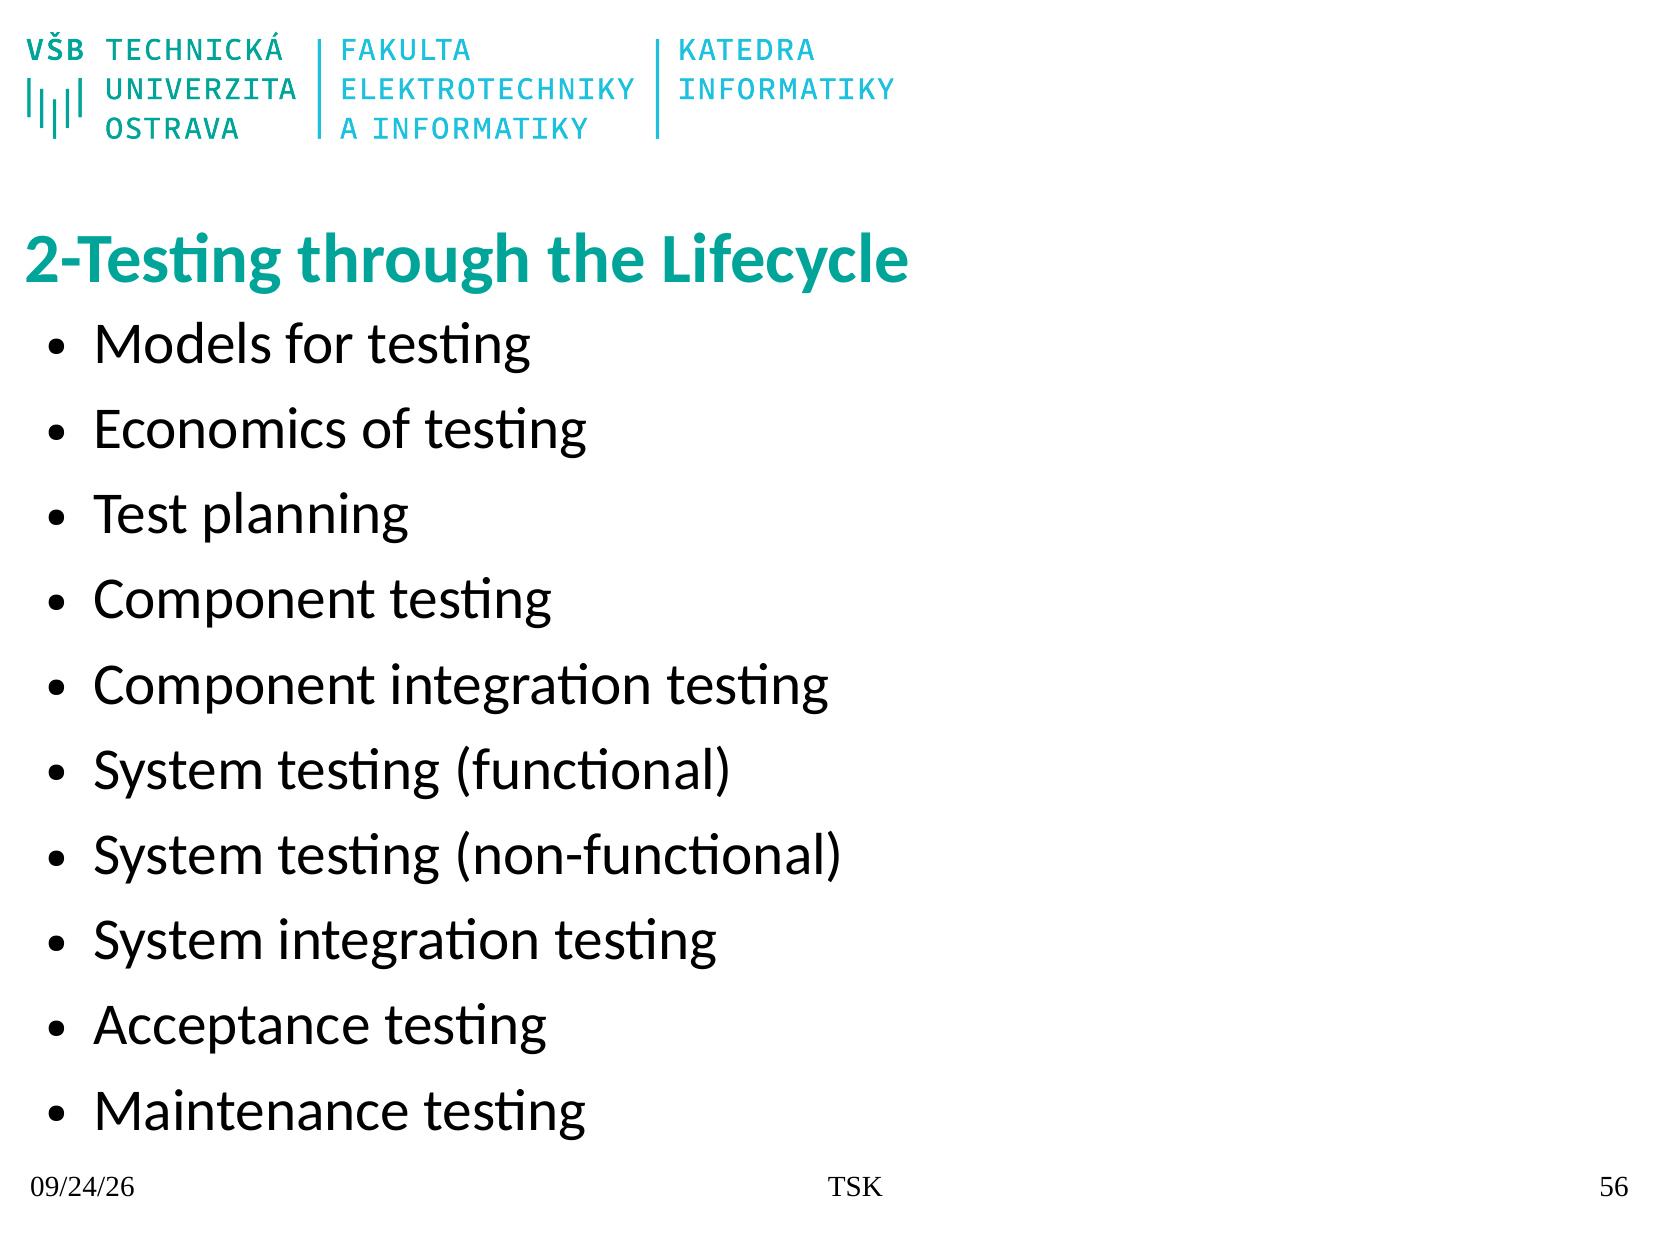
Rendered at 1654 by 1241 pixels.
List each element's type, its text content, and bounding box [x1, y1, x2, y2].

picture [26, 31, 894, 139]
list Models for testing Economics of testing Test planning Component testing Component integration testing System testing (functional) System testing (non-functional) System integration testing Acceptance testing Maintenance testing [30, 318, 1629, 1146]
title 2-Testing through the Lifecycle [24, 169, 1629, 300]
